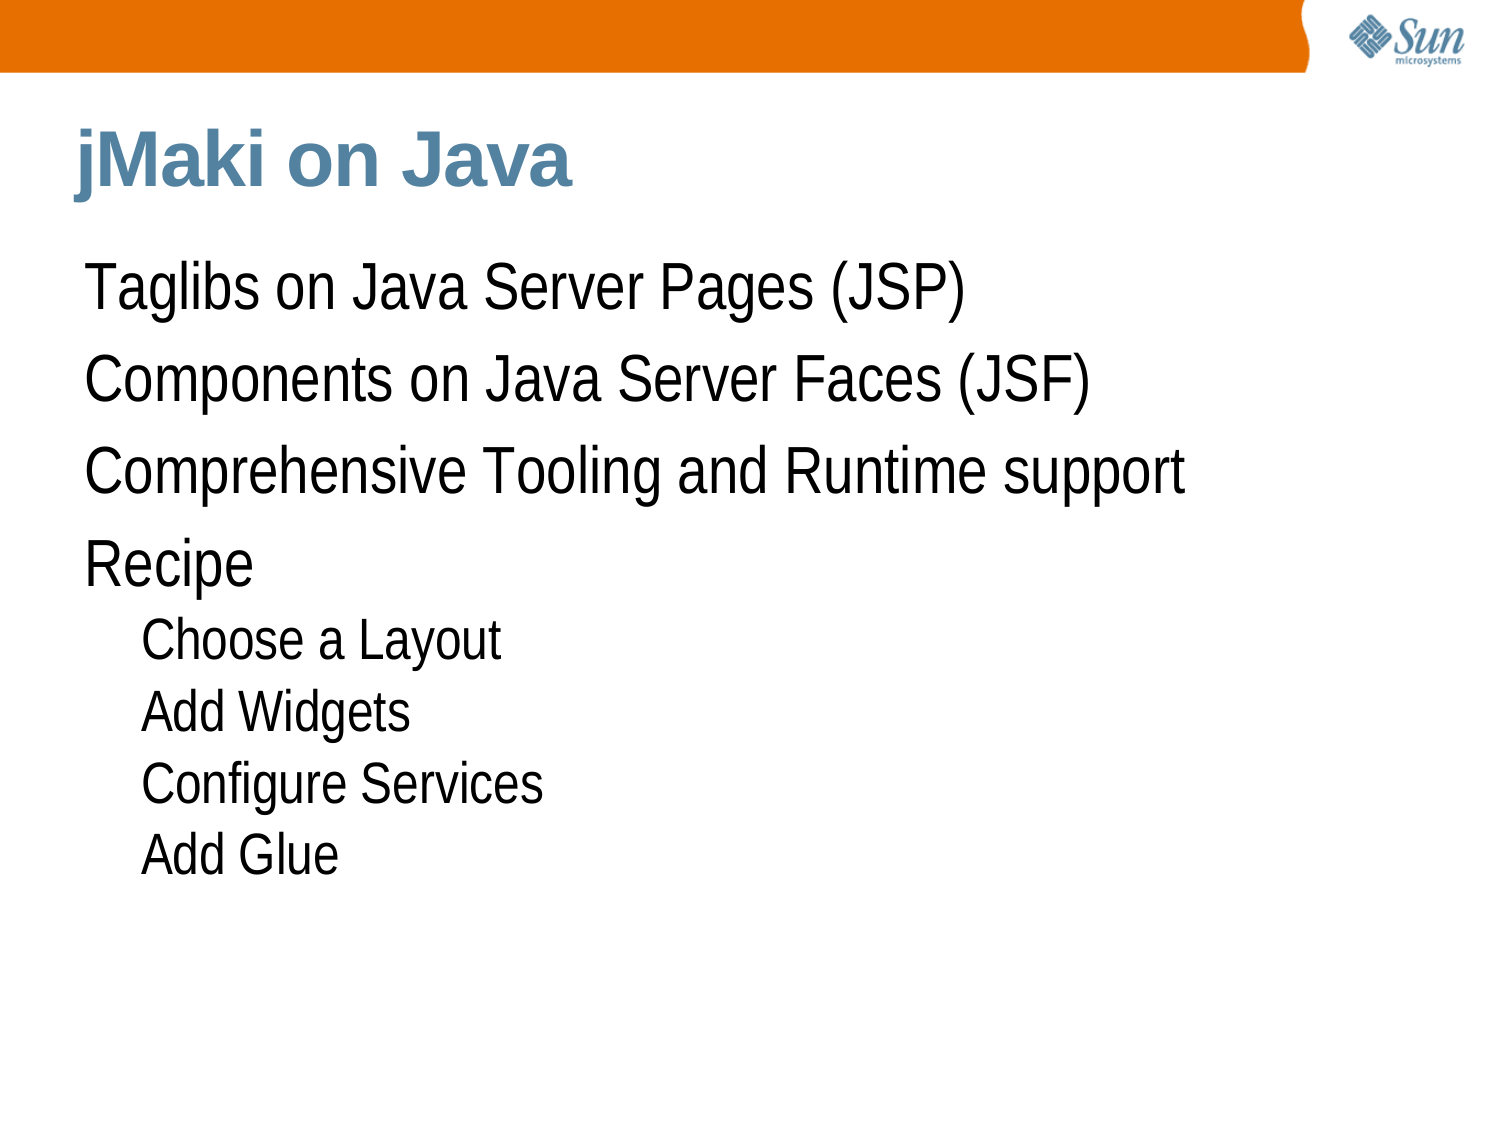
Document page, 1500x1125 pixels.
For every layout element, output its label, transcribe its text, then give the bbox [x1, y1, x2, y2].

picture [0, 0, 1500, 75]
title jMaki on Java [75, 122, 1438, 228]
list Taglibs on Java Server Pages (JSP) Components on Java Server Faces (JSF) Comprehensive Tooling and Runtime support Recipe Choose a Layout Add Widgets Configure Services Add Glue [64, 257, 1402, 952]
